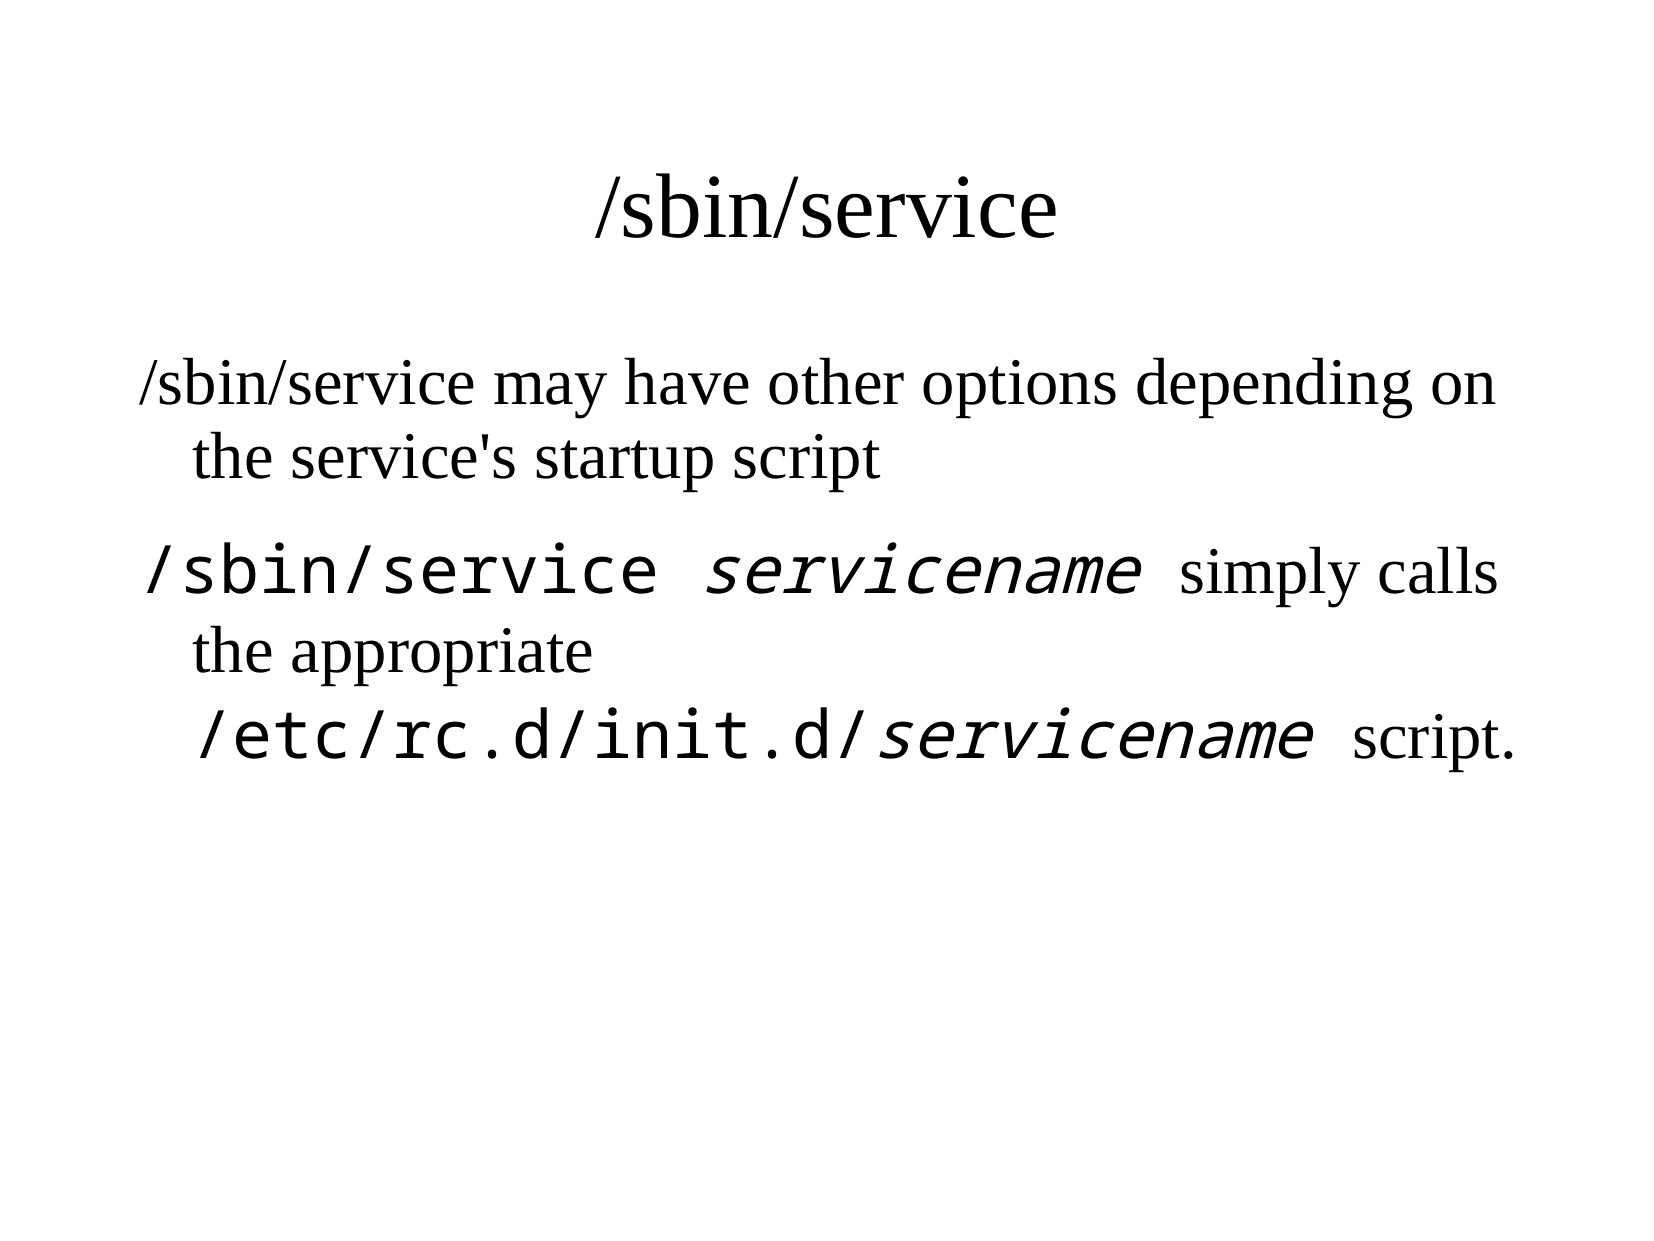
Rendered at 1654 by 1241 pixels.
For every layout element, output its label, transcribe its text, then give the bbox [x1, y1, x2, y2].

list /sbin/service may have other options depending on the service's startup script /sbin/service servicename simply calls the appropriate /etc/rc.d/init.d/servicename script. [121, 344, 1534, 1127]
title /sbin/service [121, 102, 1534, 311]
